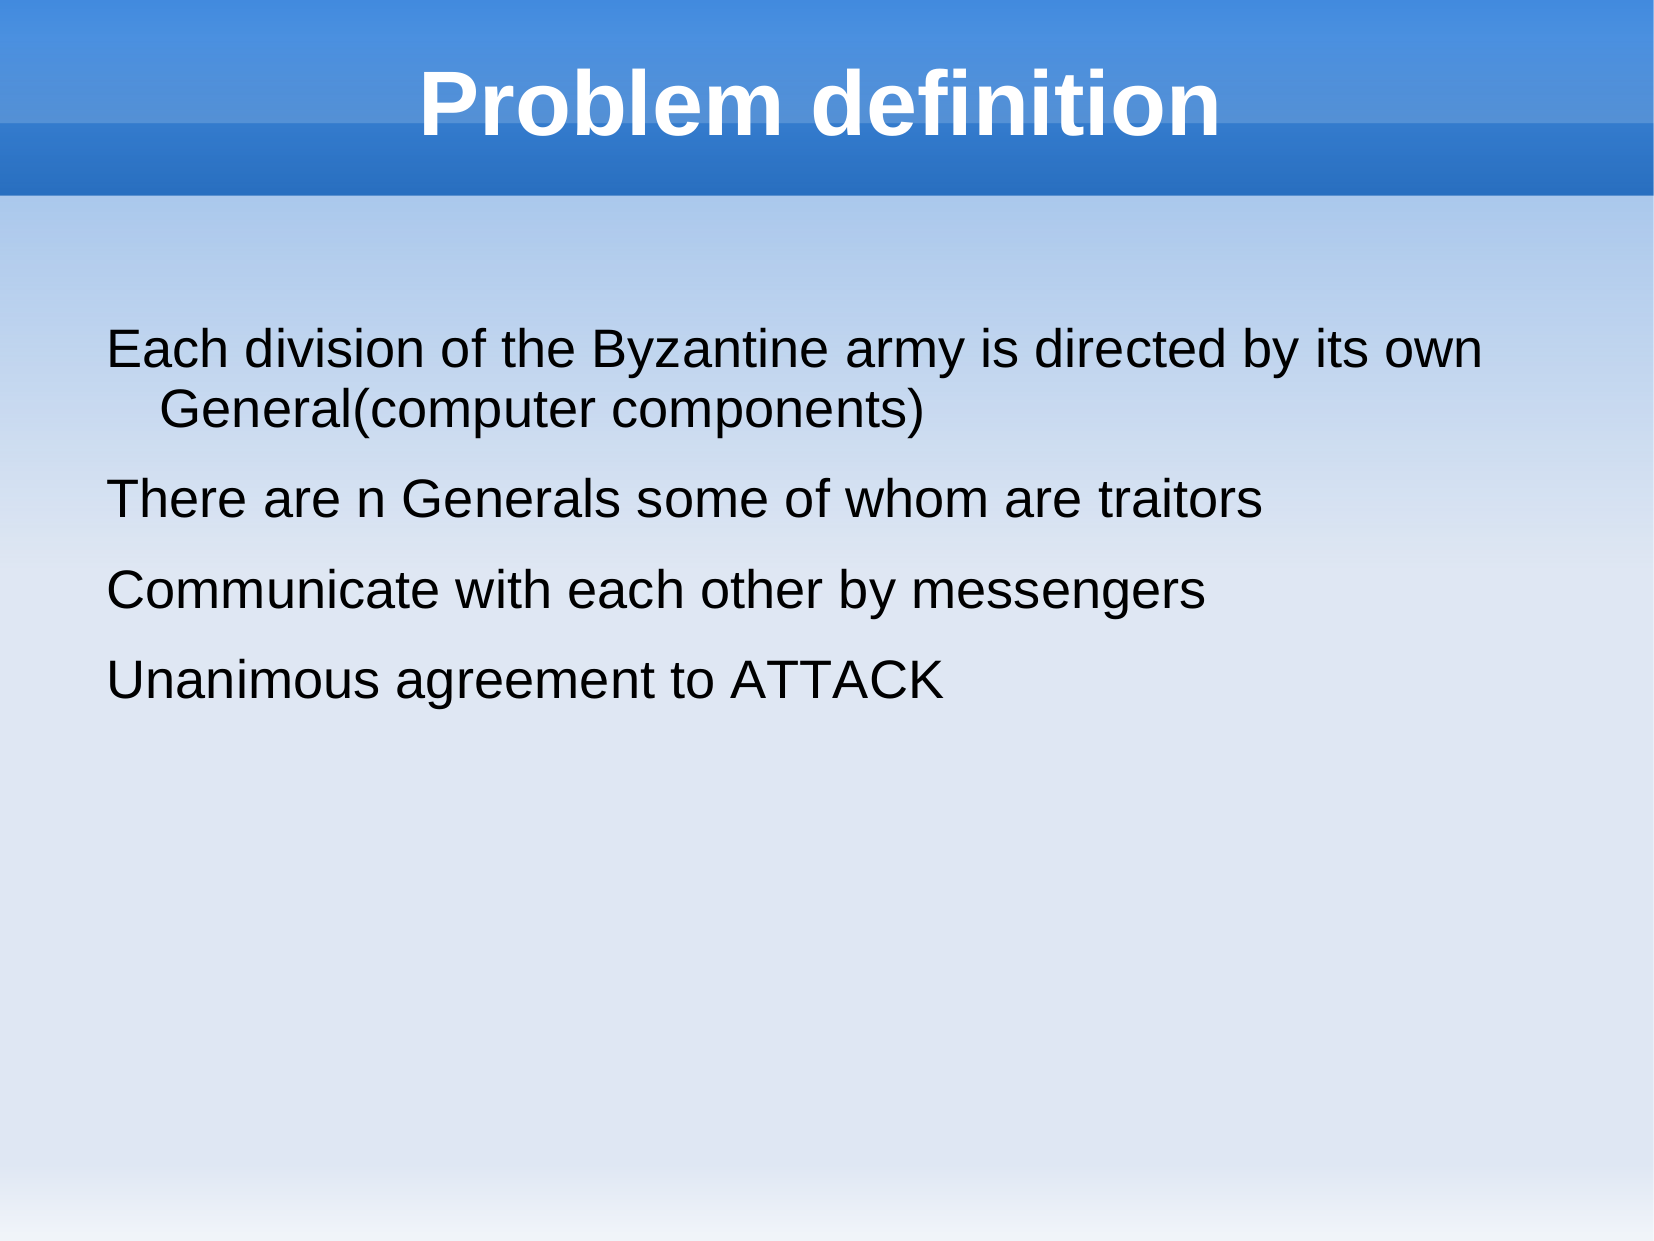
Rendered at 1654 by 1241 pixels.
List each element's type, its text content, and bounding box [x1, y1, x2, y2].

list Each division of the Byzantine army is directed by its own General(computer components) There are n Generals some of whom are traitors Communicate with each other by messengers Unanimous agreement to ATTACK [88, 318, 1577, 1123]
picture [0, 0, 1654, 1241]
title Problem definition [76, 7, 1565, 200]
